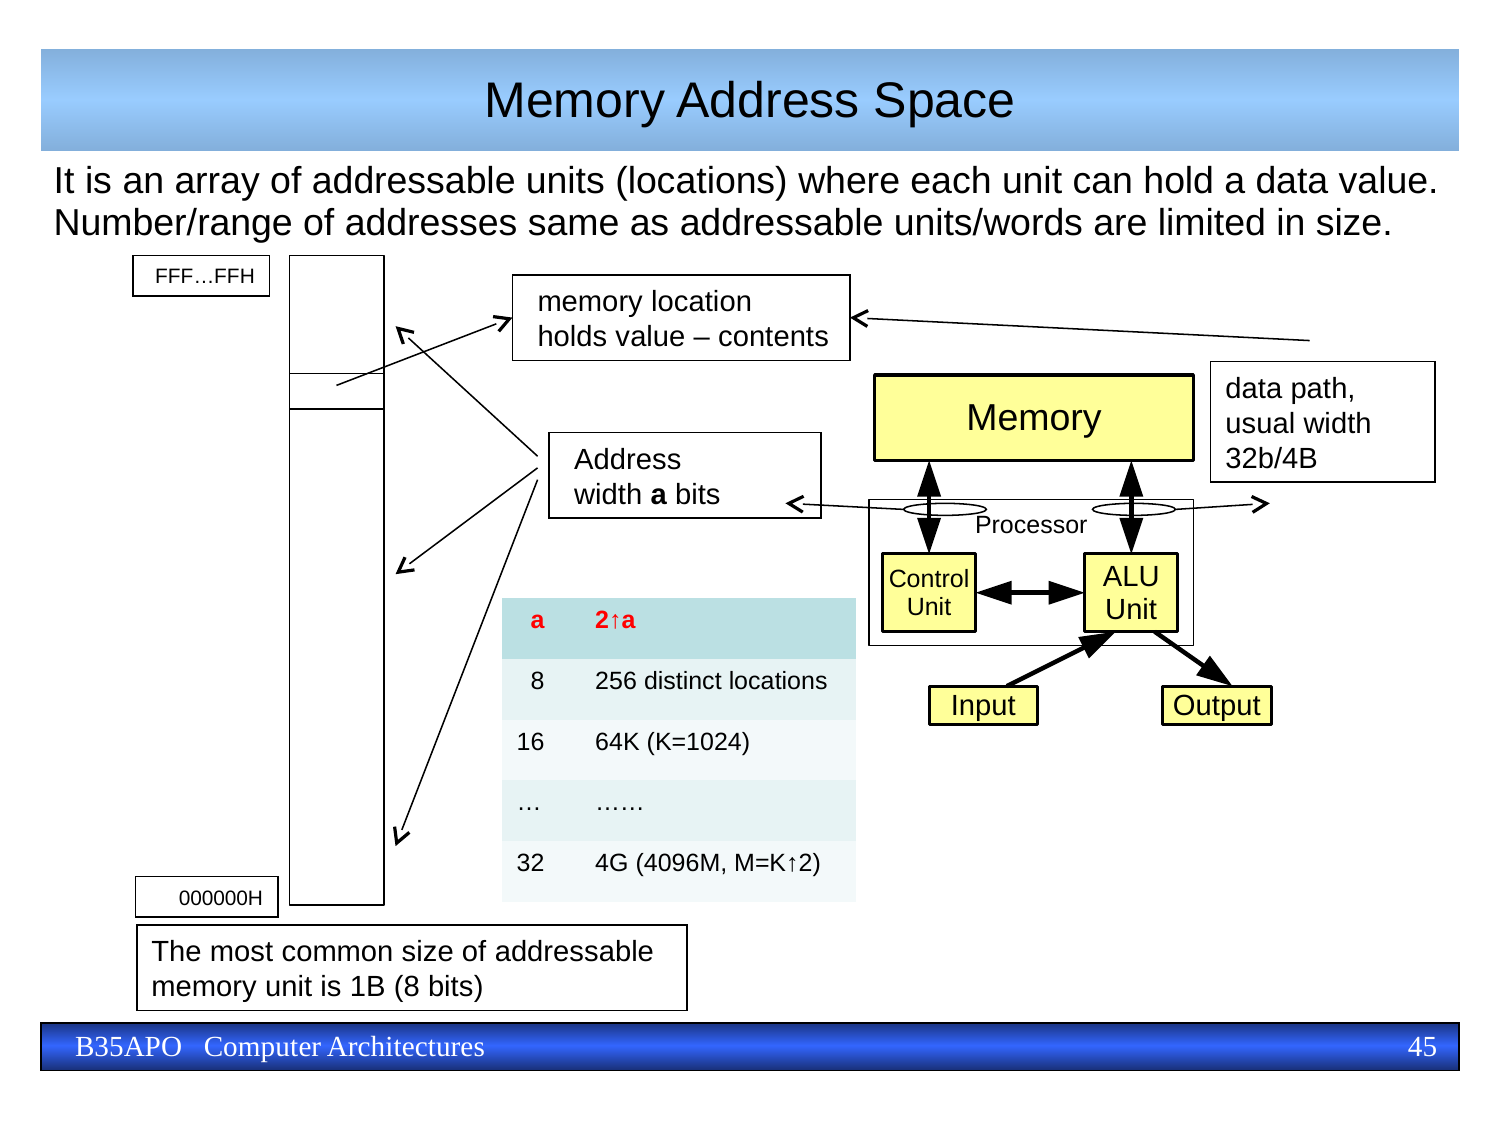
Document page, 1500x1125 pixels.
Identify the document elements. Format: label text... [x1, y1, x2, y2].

text_box memory location holds value – contents [512, 274, 850, 361]
table_header a [502, 598, 581, 659]
text_box ALU Unit [1084, 553, 1178, 632]
text_box Memory [874, 375, 1194, 461]
text_box Output [1162, 686, 1272, 725]
table_header 2↑a [581, 598, 856, 659]
text_box The most common size of addressable memory unit is 1B (8 bits) [136, 924, 687, 1011]
text_box It is an array of addressable units (locations) where each unit can hold a data value. Number/range of addresses same as addressable units/words are limited in size. [37, 150, 1463, 253]
title Memory Address Space [41, 49, 1459, 150]
text_box Control Unit [882, 553, 976, 632]
table_cell 4G (4096M, M=K↑2) [581, 841, 856, 902]
text_box Processor [960, 502, 1111, 596]
table_cell 64K (K=1024) [581, 720, 856, 780]
table_cell 16 [502, 720, 581, 780]
table_cell 256 distinct locations [581, 659, 856, 720]
text_box FFF…FFH [132, 255, 270, 296]
text_box Address width a bits [549, 432, 821, 518]
table_cell … [502, 780, 581, 841]
table_cell 8 [502, 659, 581, 720]
text_box 000000H [135, 876, 278, 918]
table_cell 32 [502, 841, 581, 902]
text_box data path, usual width 32b/4B [1210, 361, 1436, 483]
text_box Input [929, 686, 1038, 725]
table_cell …… [581, 780, 856, 841]
